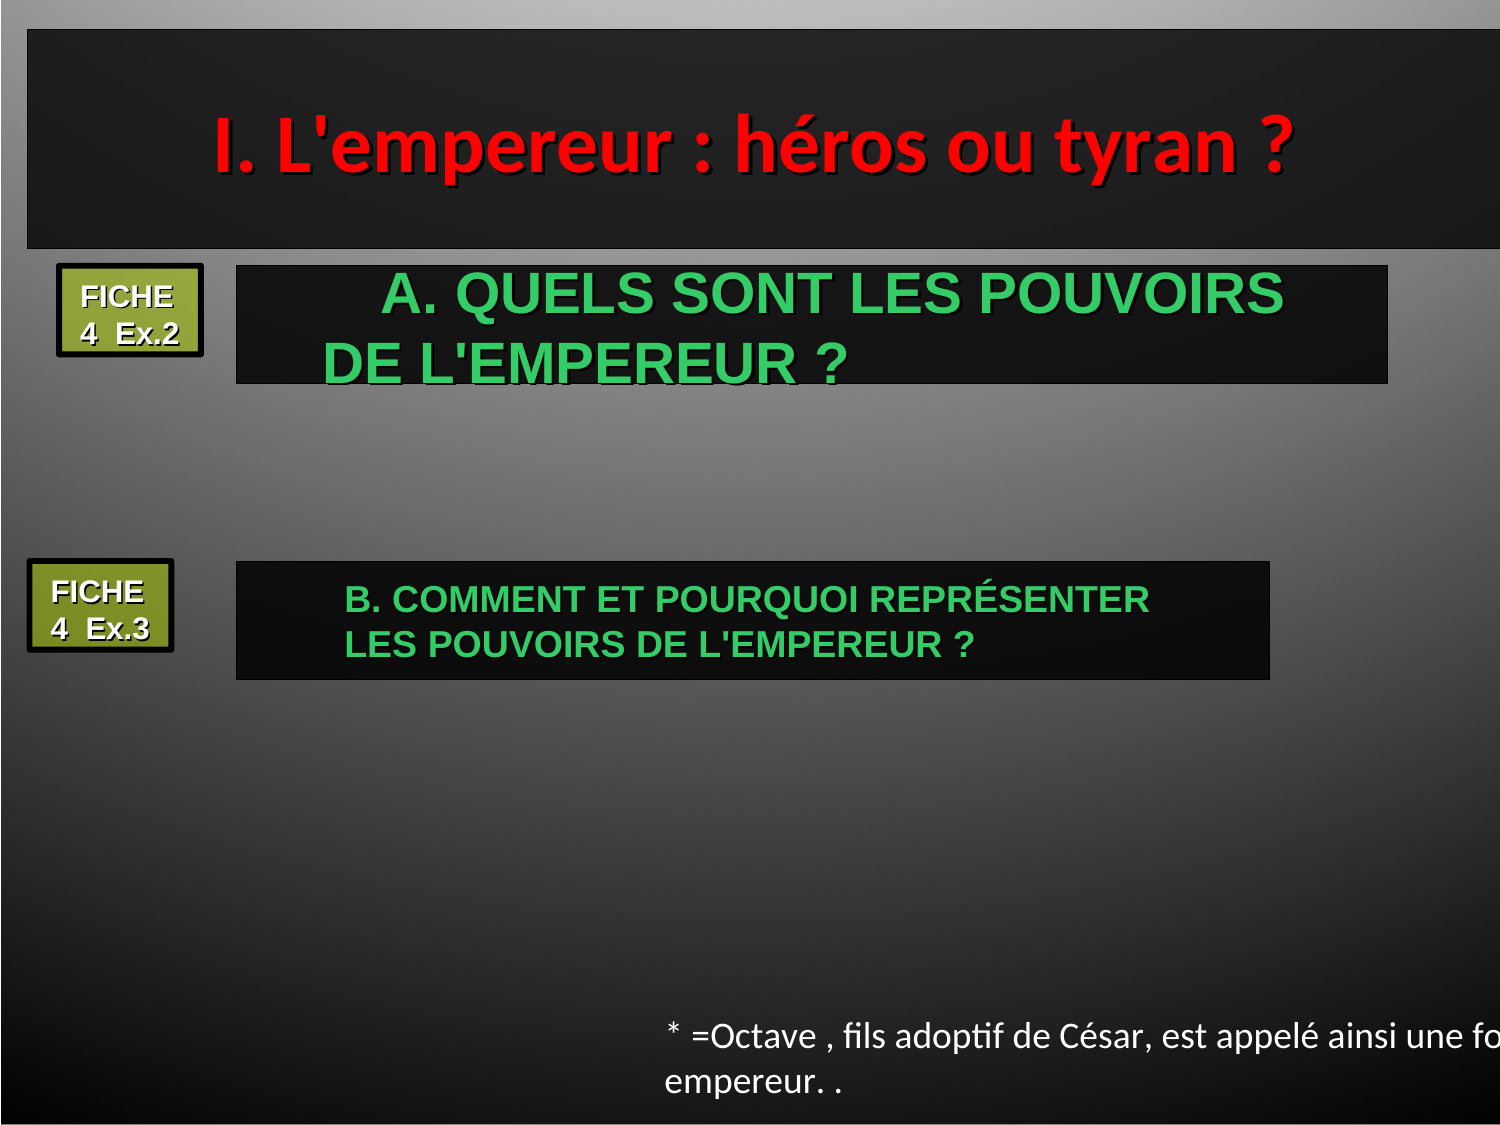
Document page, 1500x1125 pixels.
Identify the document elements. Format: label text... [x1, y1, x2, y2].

text_box A. QUELS SONT LES POUVOIRS DE L'EMPEREUR ? [236, 265, 1388, 384]
text_box FICHE 4 Ex.2 [59, 265, 201, 355]
text_box * =Octave , fils adoptif de César, est appelé ainsi une fois empereur. . [649, 1003, 1500, 1109]
text_box B. COMMENT ET POURQUOI REPRÉSENTER LES POUVOIRS DE L'EMPEREUR ? [236, 561, 1270, 680]
text_box FICHE 4 Ex.3 [29, 561, 172, 650]
picture [0, 0, 1500, 1125]
text_box I. L'empereur : héros ou tyran ? [27, 29, 1500, 249]
